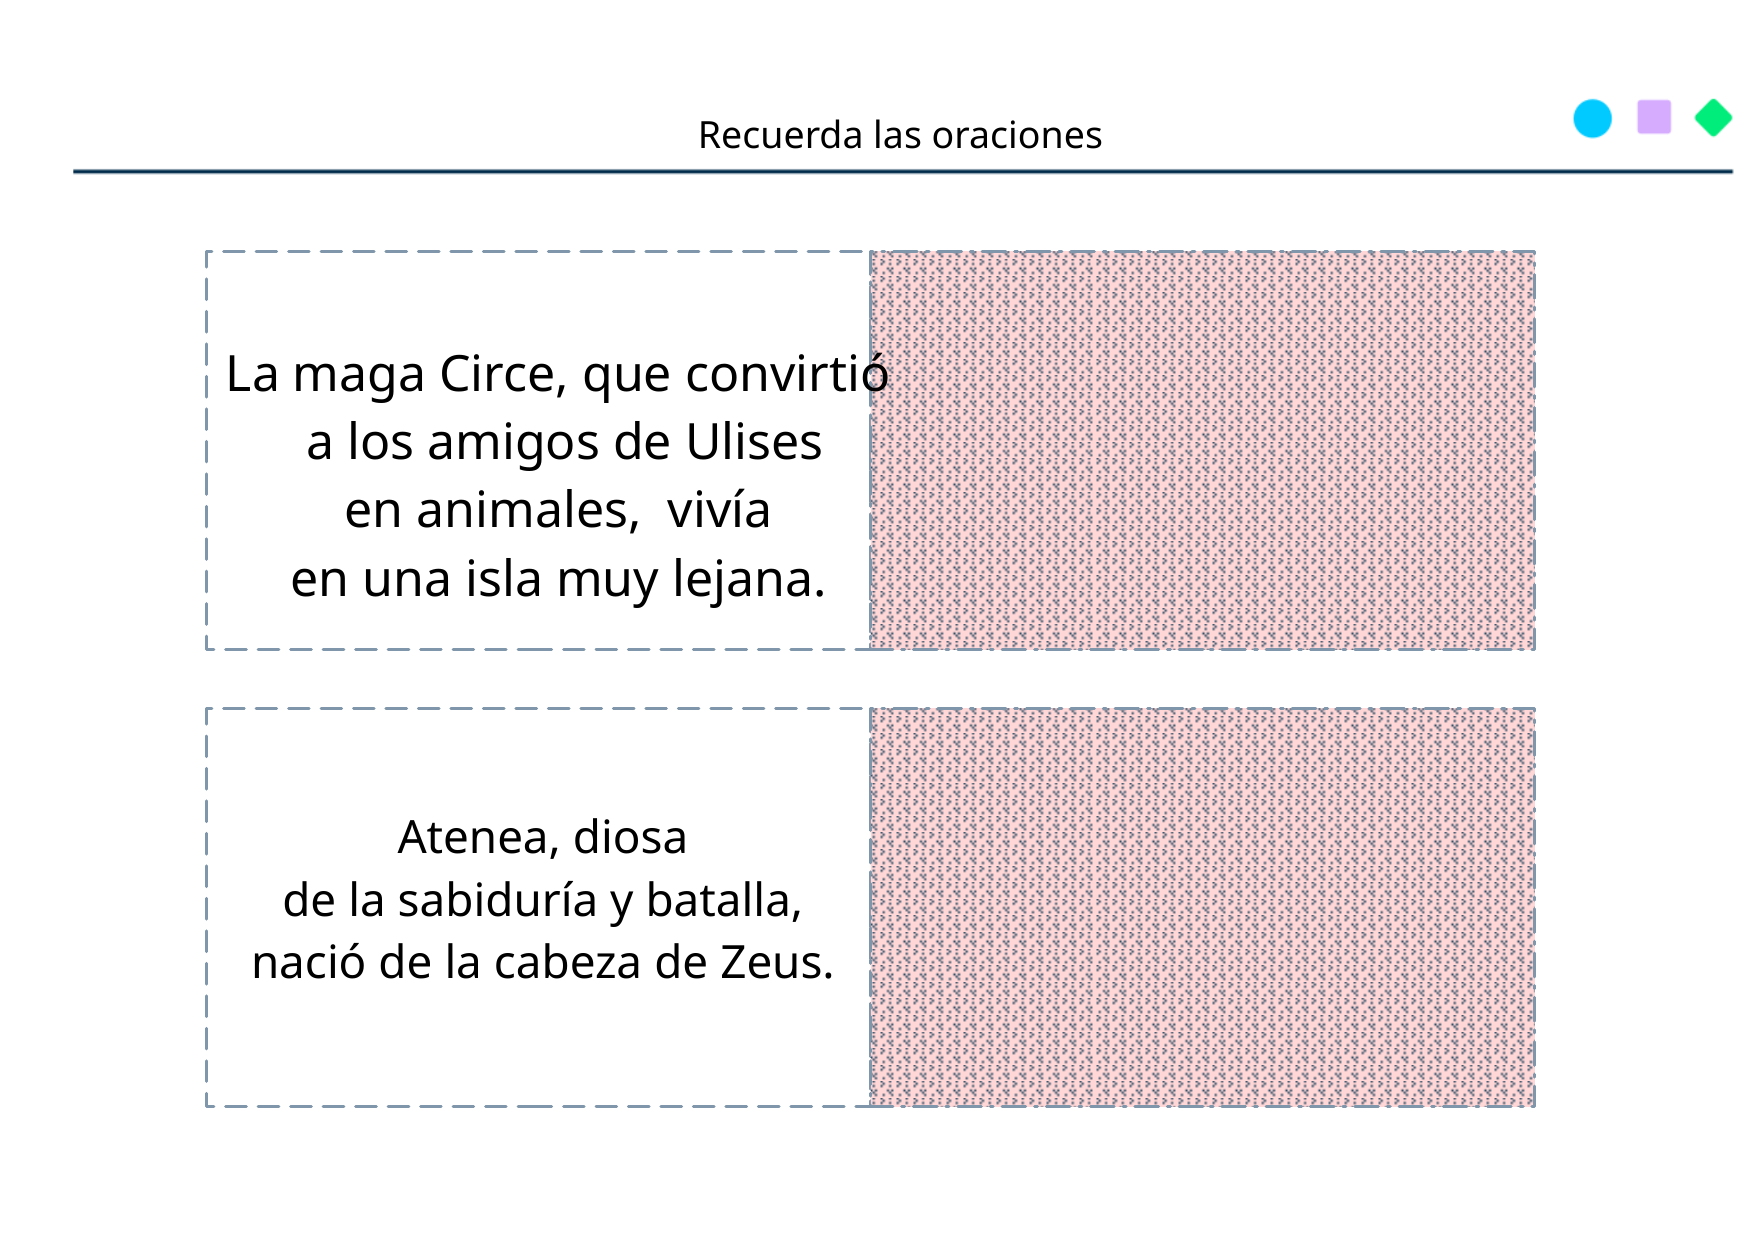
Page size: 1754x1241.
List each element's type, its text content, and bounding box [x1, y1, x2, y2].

text_box [873, 367, 883, 388]
text_box [870, 251, 1535, 650]
text_box Atenea, diosa de la sabiduría y batalla, nació de la cabeza de Zeus. [236, 797, 839, 1040]
picture [59, 70, 1743, 197]
text_box La maga Circe, que convirtió a los amigos de Ulises en animales, vivía en una isla muy lejana. [211, 330, 873, 594]
text_box [870, 708, 1535, 1107]
